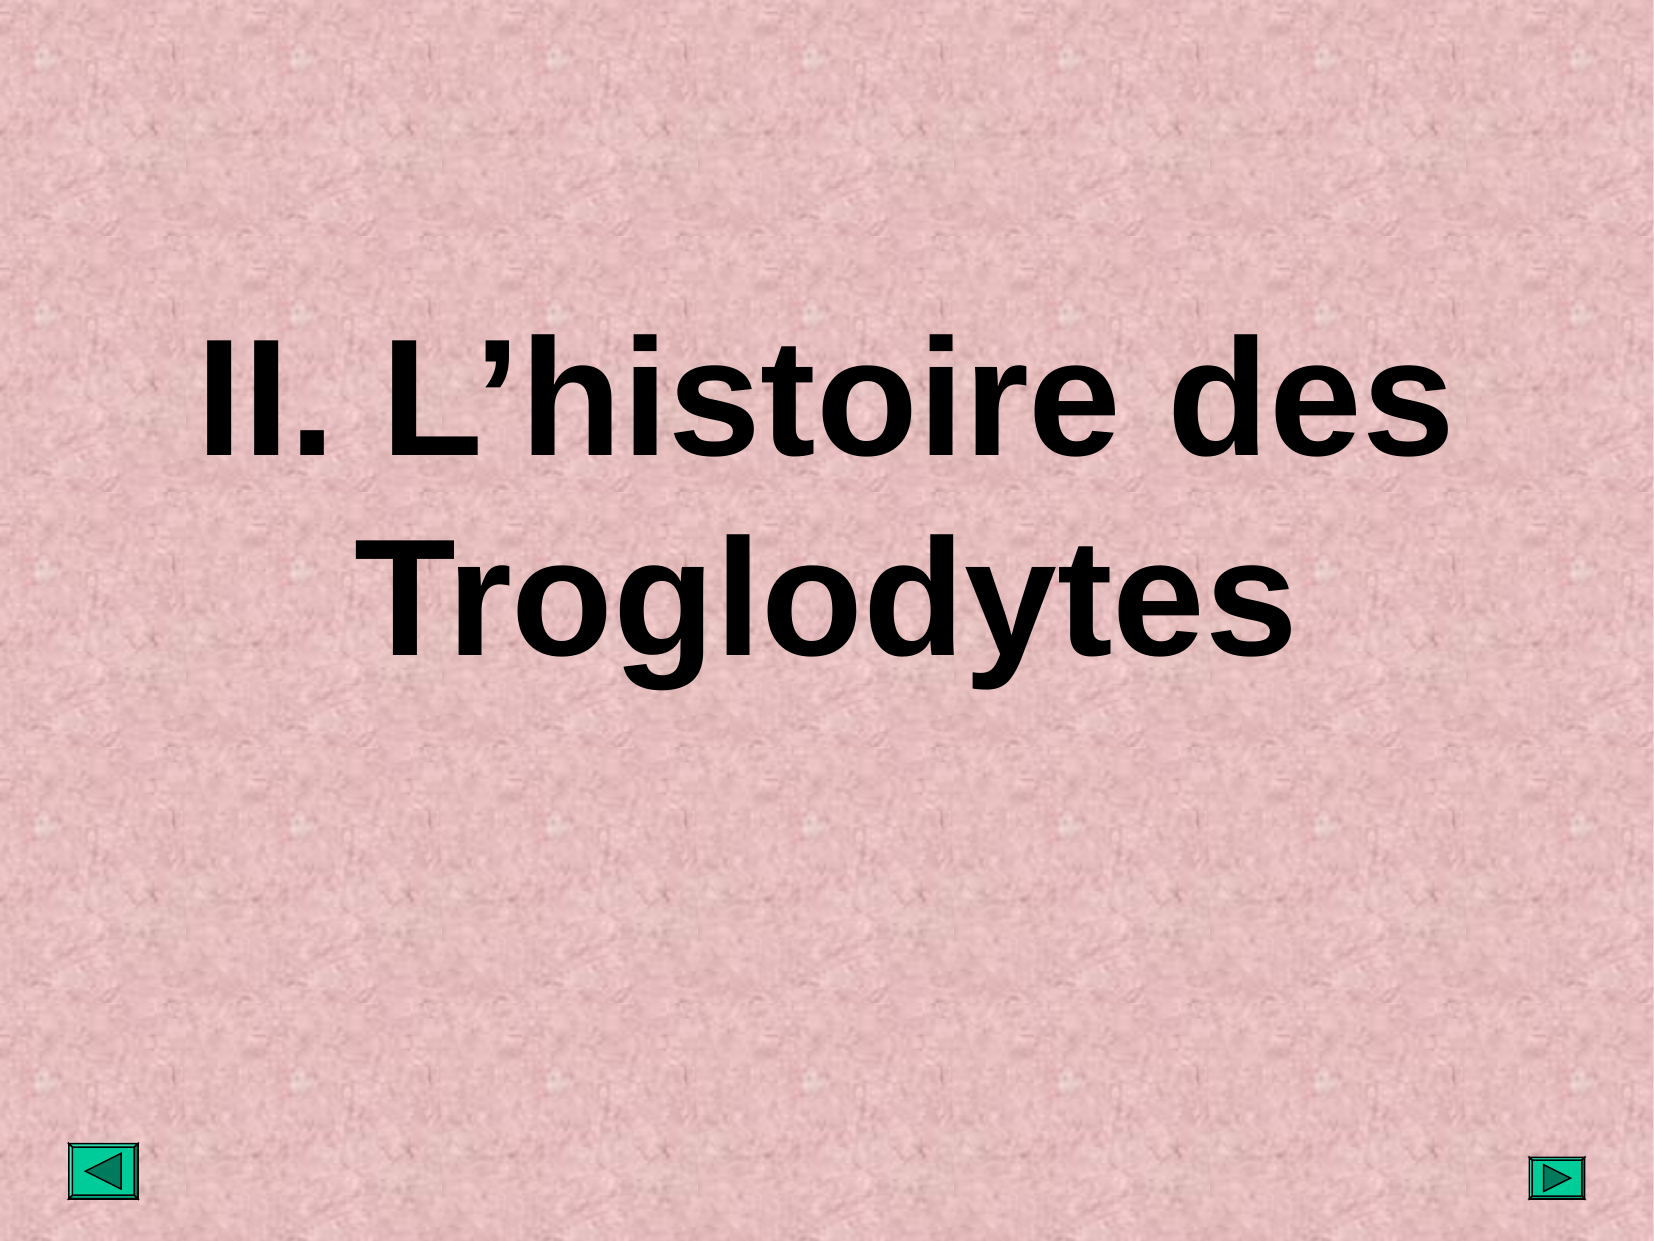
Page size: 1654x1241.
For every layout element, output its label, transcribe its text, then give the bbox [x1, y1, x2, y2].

title II. L’histoire des Troglodytes [123, 150, 1530, 829]
picture [0, 0, 1654, 1241]
